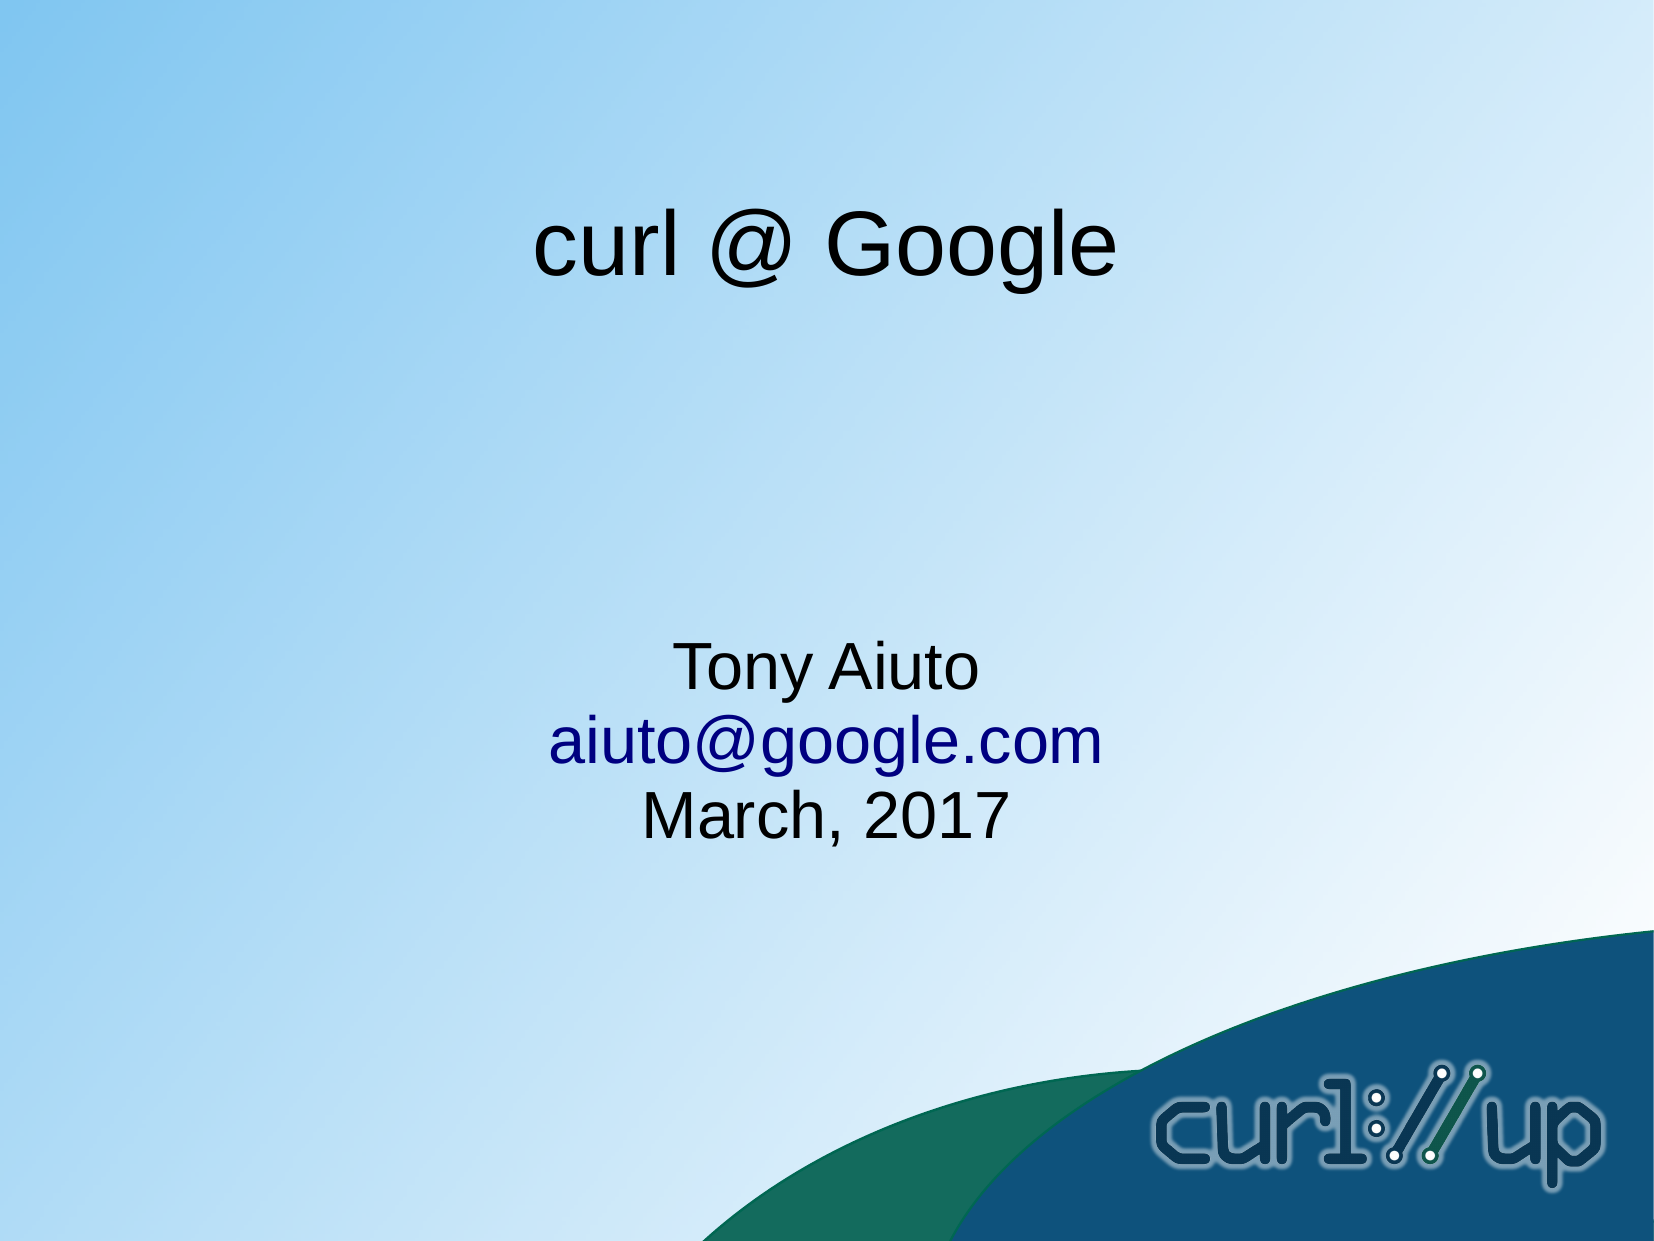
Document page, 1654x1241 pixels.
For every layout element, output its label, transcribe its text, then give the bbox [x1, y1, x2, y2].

title curl @ Google [82, 49, 1571, 438]
subtitle Tony Aiuto aiuto@google.com March, 2017 [82, 472, 1571, 1010]
